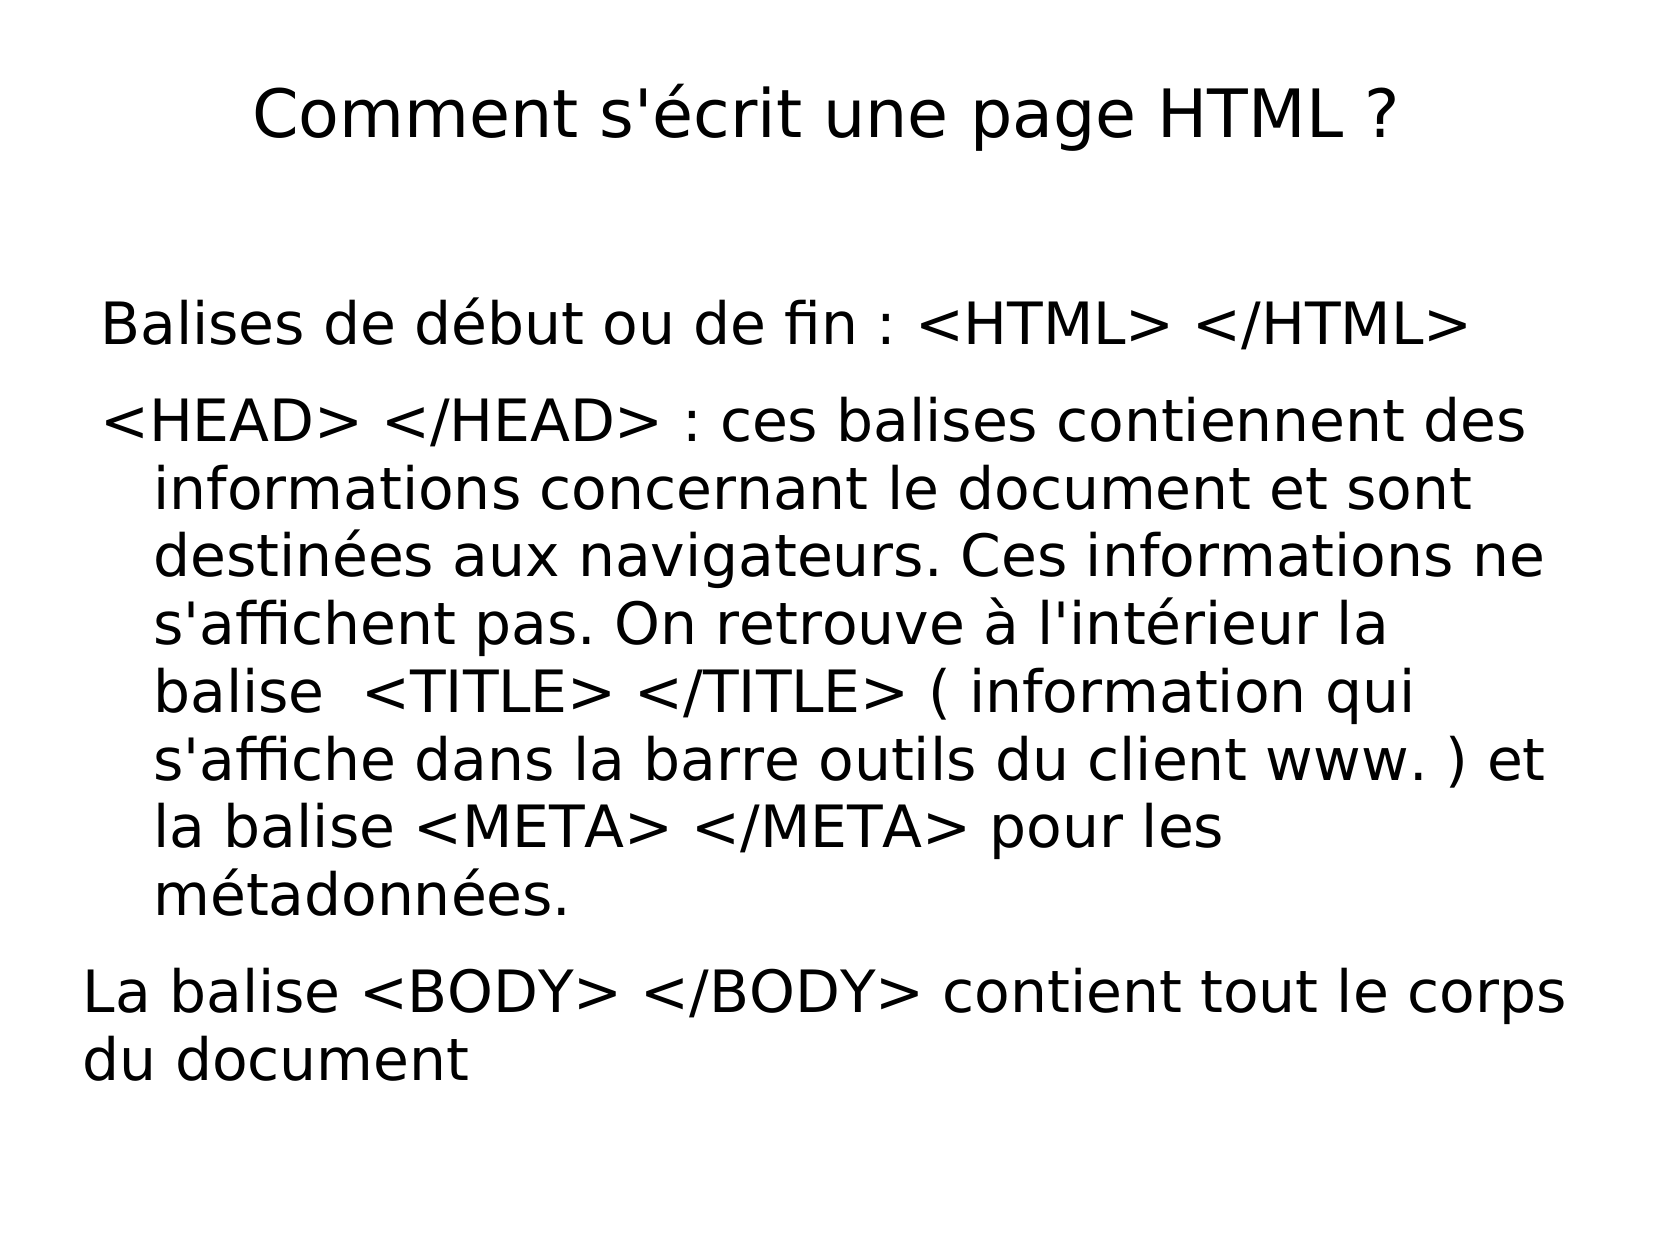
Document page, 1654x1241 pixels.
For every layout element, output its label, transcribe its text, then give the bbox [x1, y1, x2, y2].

title Comment s'écrit une page HTML ? [82, 49, 1571, 257]
list Balises de début ou de fin : <HTML> </HTML> <HEAD> </HEAD> : ces balises contiennent des informations concernant le document et sont destinées aux navigateurs. Ces informations ne s'affichent pas. On retrouve à l'intérieur la balise <TITLE> </TITLE> ( information qui s'affiche dans la barre outils du client www. ) et la balise <META> </META> pour les métadonnées. La balise <BODY> </BODY> contient tout le corps du document [82, 290, 1571, 1109]
